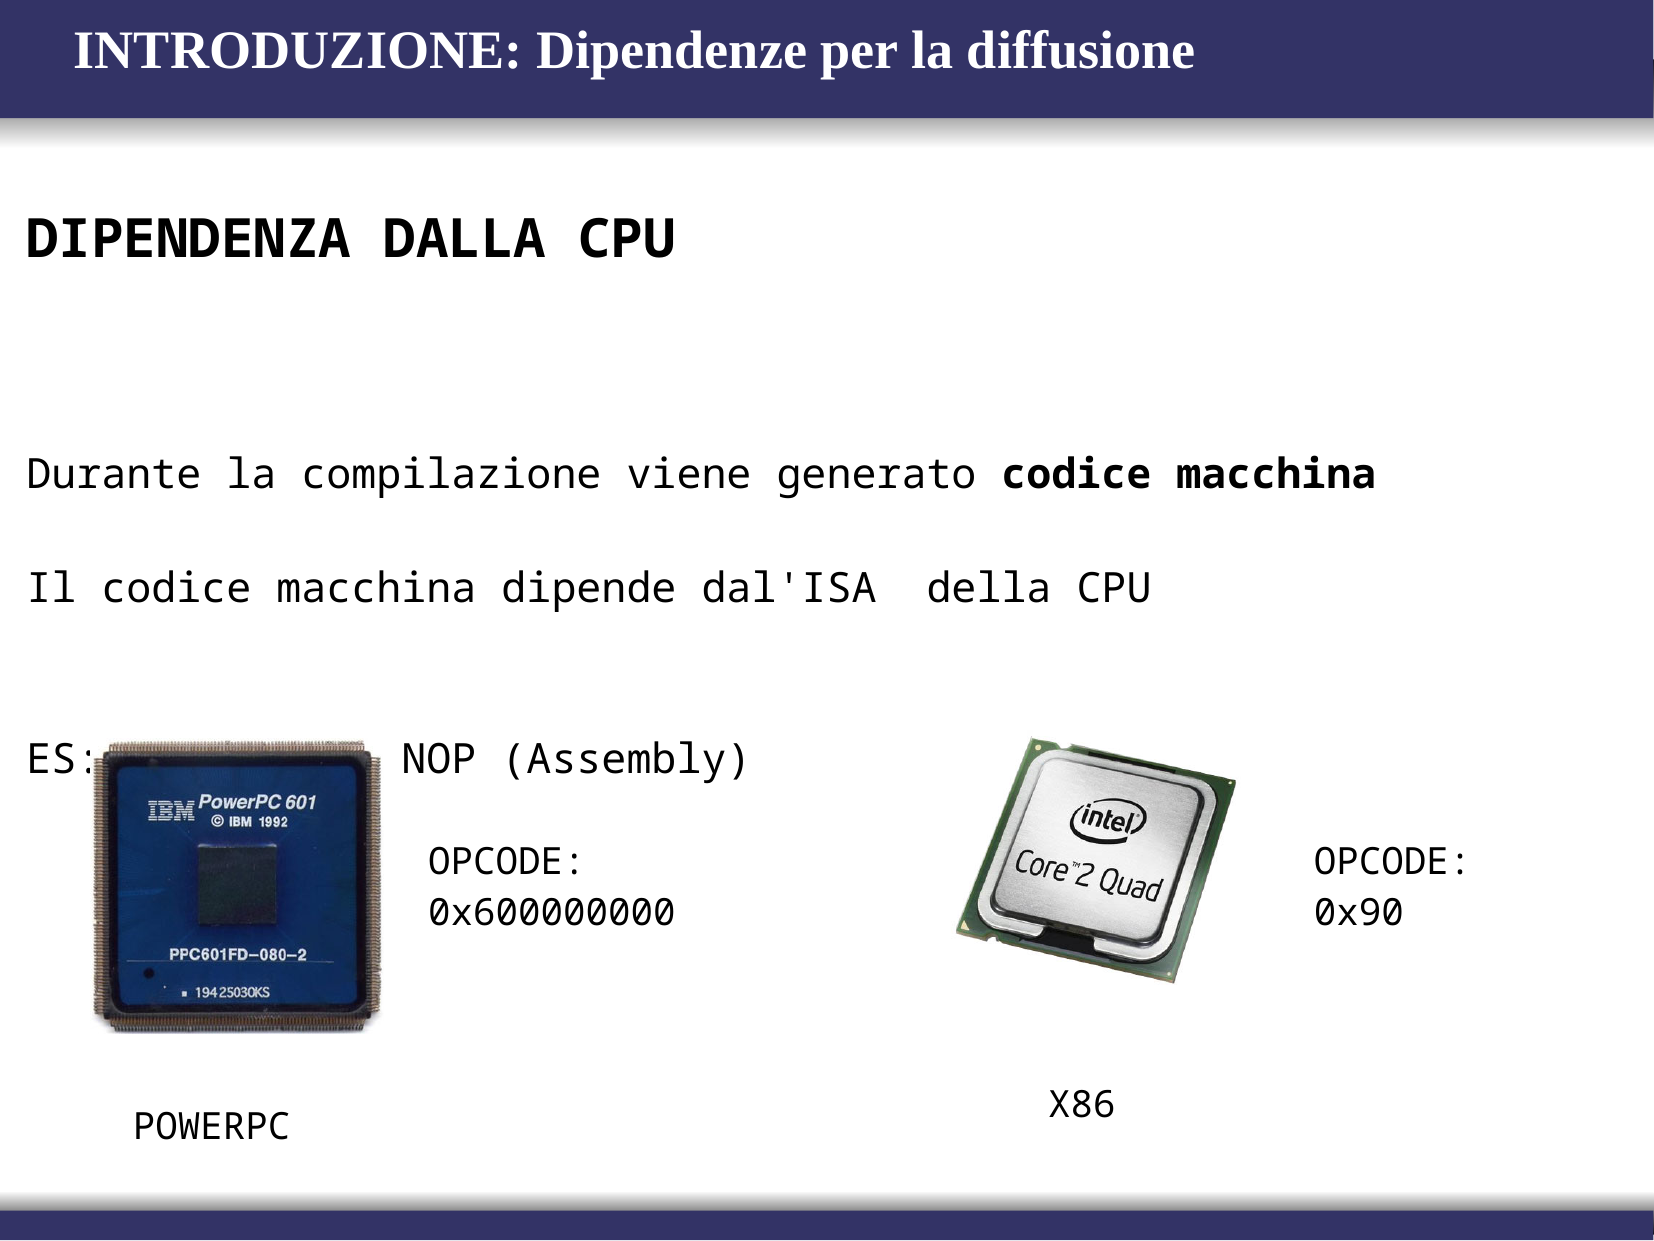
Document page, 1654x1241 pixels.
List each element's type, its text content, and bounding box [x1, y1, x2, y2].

picture [90, 738, 384, 1034]
text_box X86 [1033, 1069, 1131, 1123]
text_box [0, 0, 1654, 148]
text_box INTRODUZIONE: Dipendenze per la diffusione [59, 12, 1211, 89]
text_box DIPENDENZA DALLA CPU Durante la compilazione viene generato codice macchina Il codice macchina dipende dal'ISA della CPU ES: Istruzione NOP (Assembly) [11, 191, 1595, 696]
text_box OPCODE: 0x90 [1299, 826, 1487, 917]
text_box POWERPC [118, 1092, 306, 1145]
text_box [0, 1192, 1654, 1241]
picture [951, 730, 1241, 1004]
text_box OPCODE: 0x600000000 [413, 826, 691, 917]
